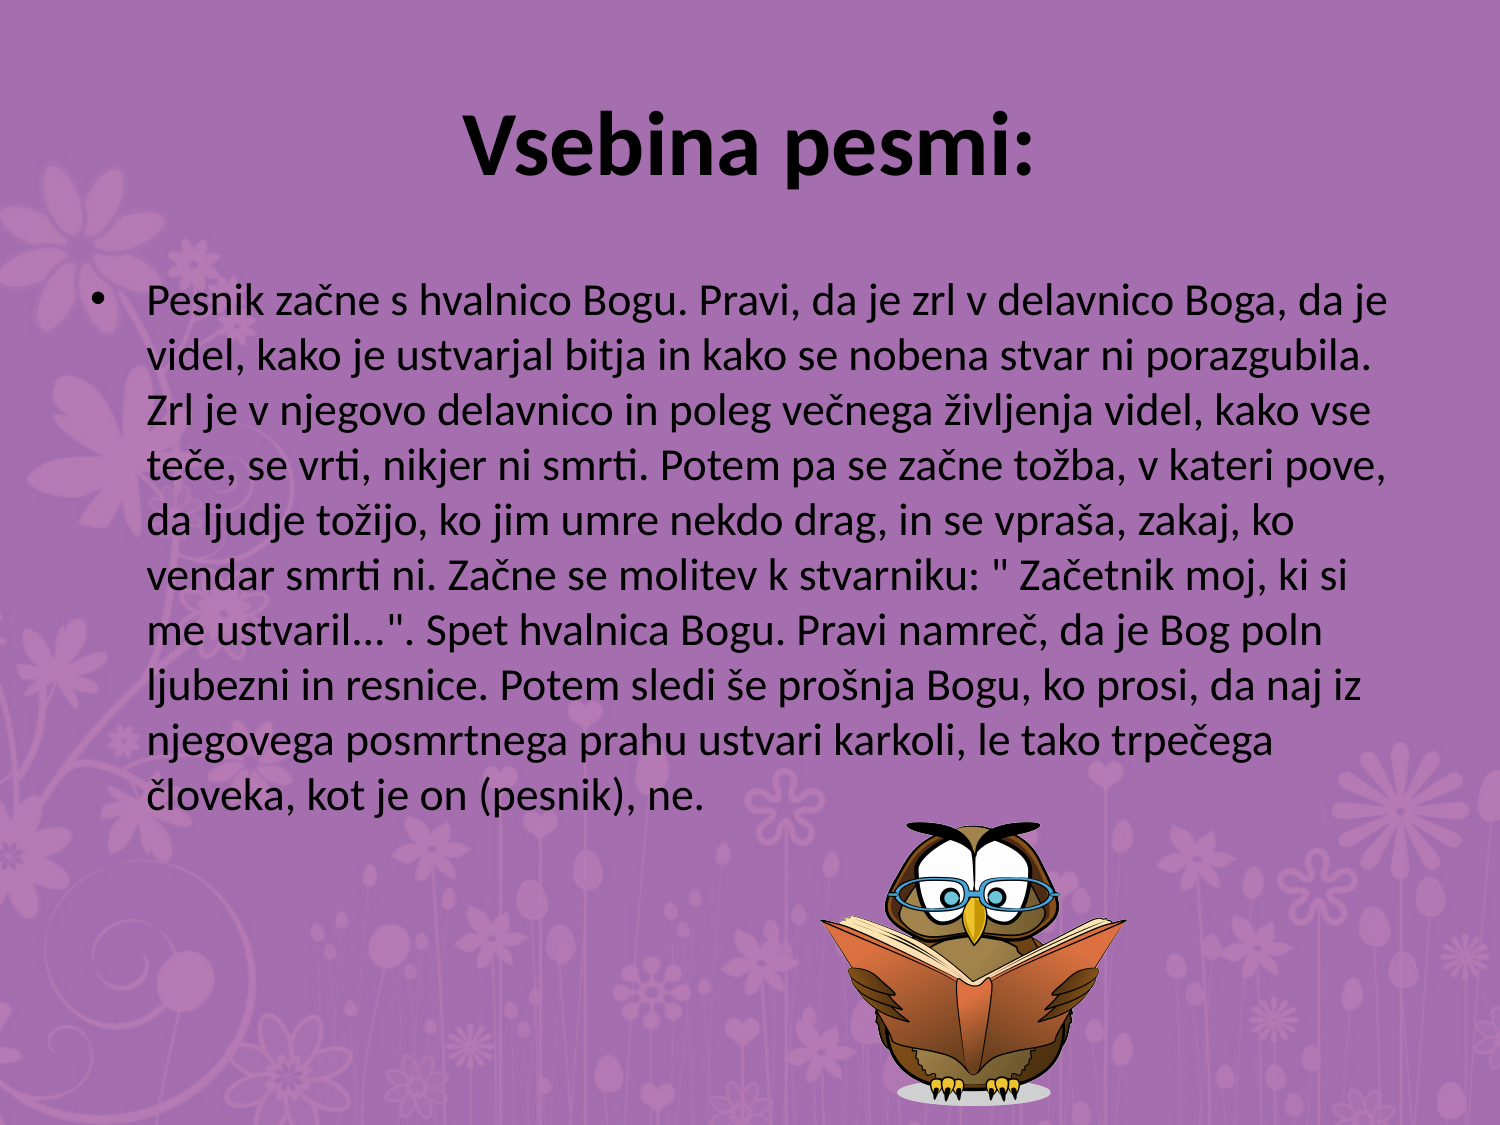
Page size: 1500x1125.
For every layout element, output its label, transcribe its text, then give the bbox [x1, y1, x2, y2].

picture [0, 0, 1500, 1125]
list Pesnik začne s hvalnico Bogu. Pravi, da je zrl v delavnico Boga, da je videl, kako je ustvarjal bitja in kako se nobena stvar ni porazgubila. Zrl je v njegovo delavnico in poleg večnega življenja videl, kako vse teče, se vrti, nikjer ni smrti. Potem pa se začne tožba, v kateri pove, da ljudje tožijo, ko jim umre nekdo drag, in se vpraša, zakaj, ko vendar smrti ni. Začne se molitev k stvarniku: " Začetnik moj, ki si me ustvaril...". Spet hvalnica Bogu. Pravi namreč, da je Bog poln ljubezni in resnice. Potem sledi še prošnja Bogu, ko prosi, da naj iz njegovega posmrtnega prahu ustvari karkoli, le tako trpečega človeka, kot je on (pesnik), ne. [75, 262, 1425, 1005]
title Vsebina pesmi: [75, 45, 1425, 233]
